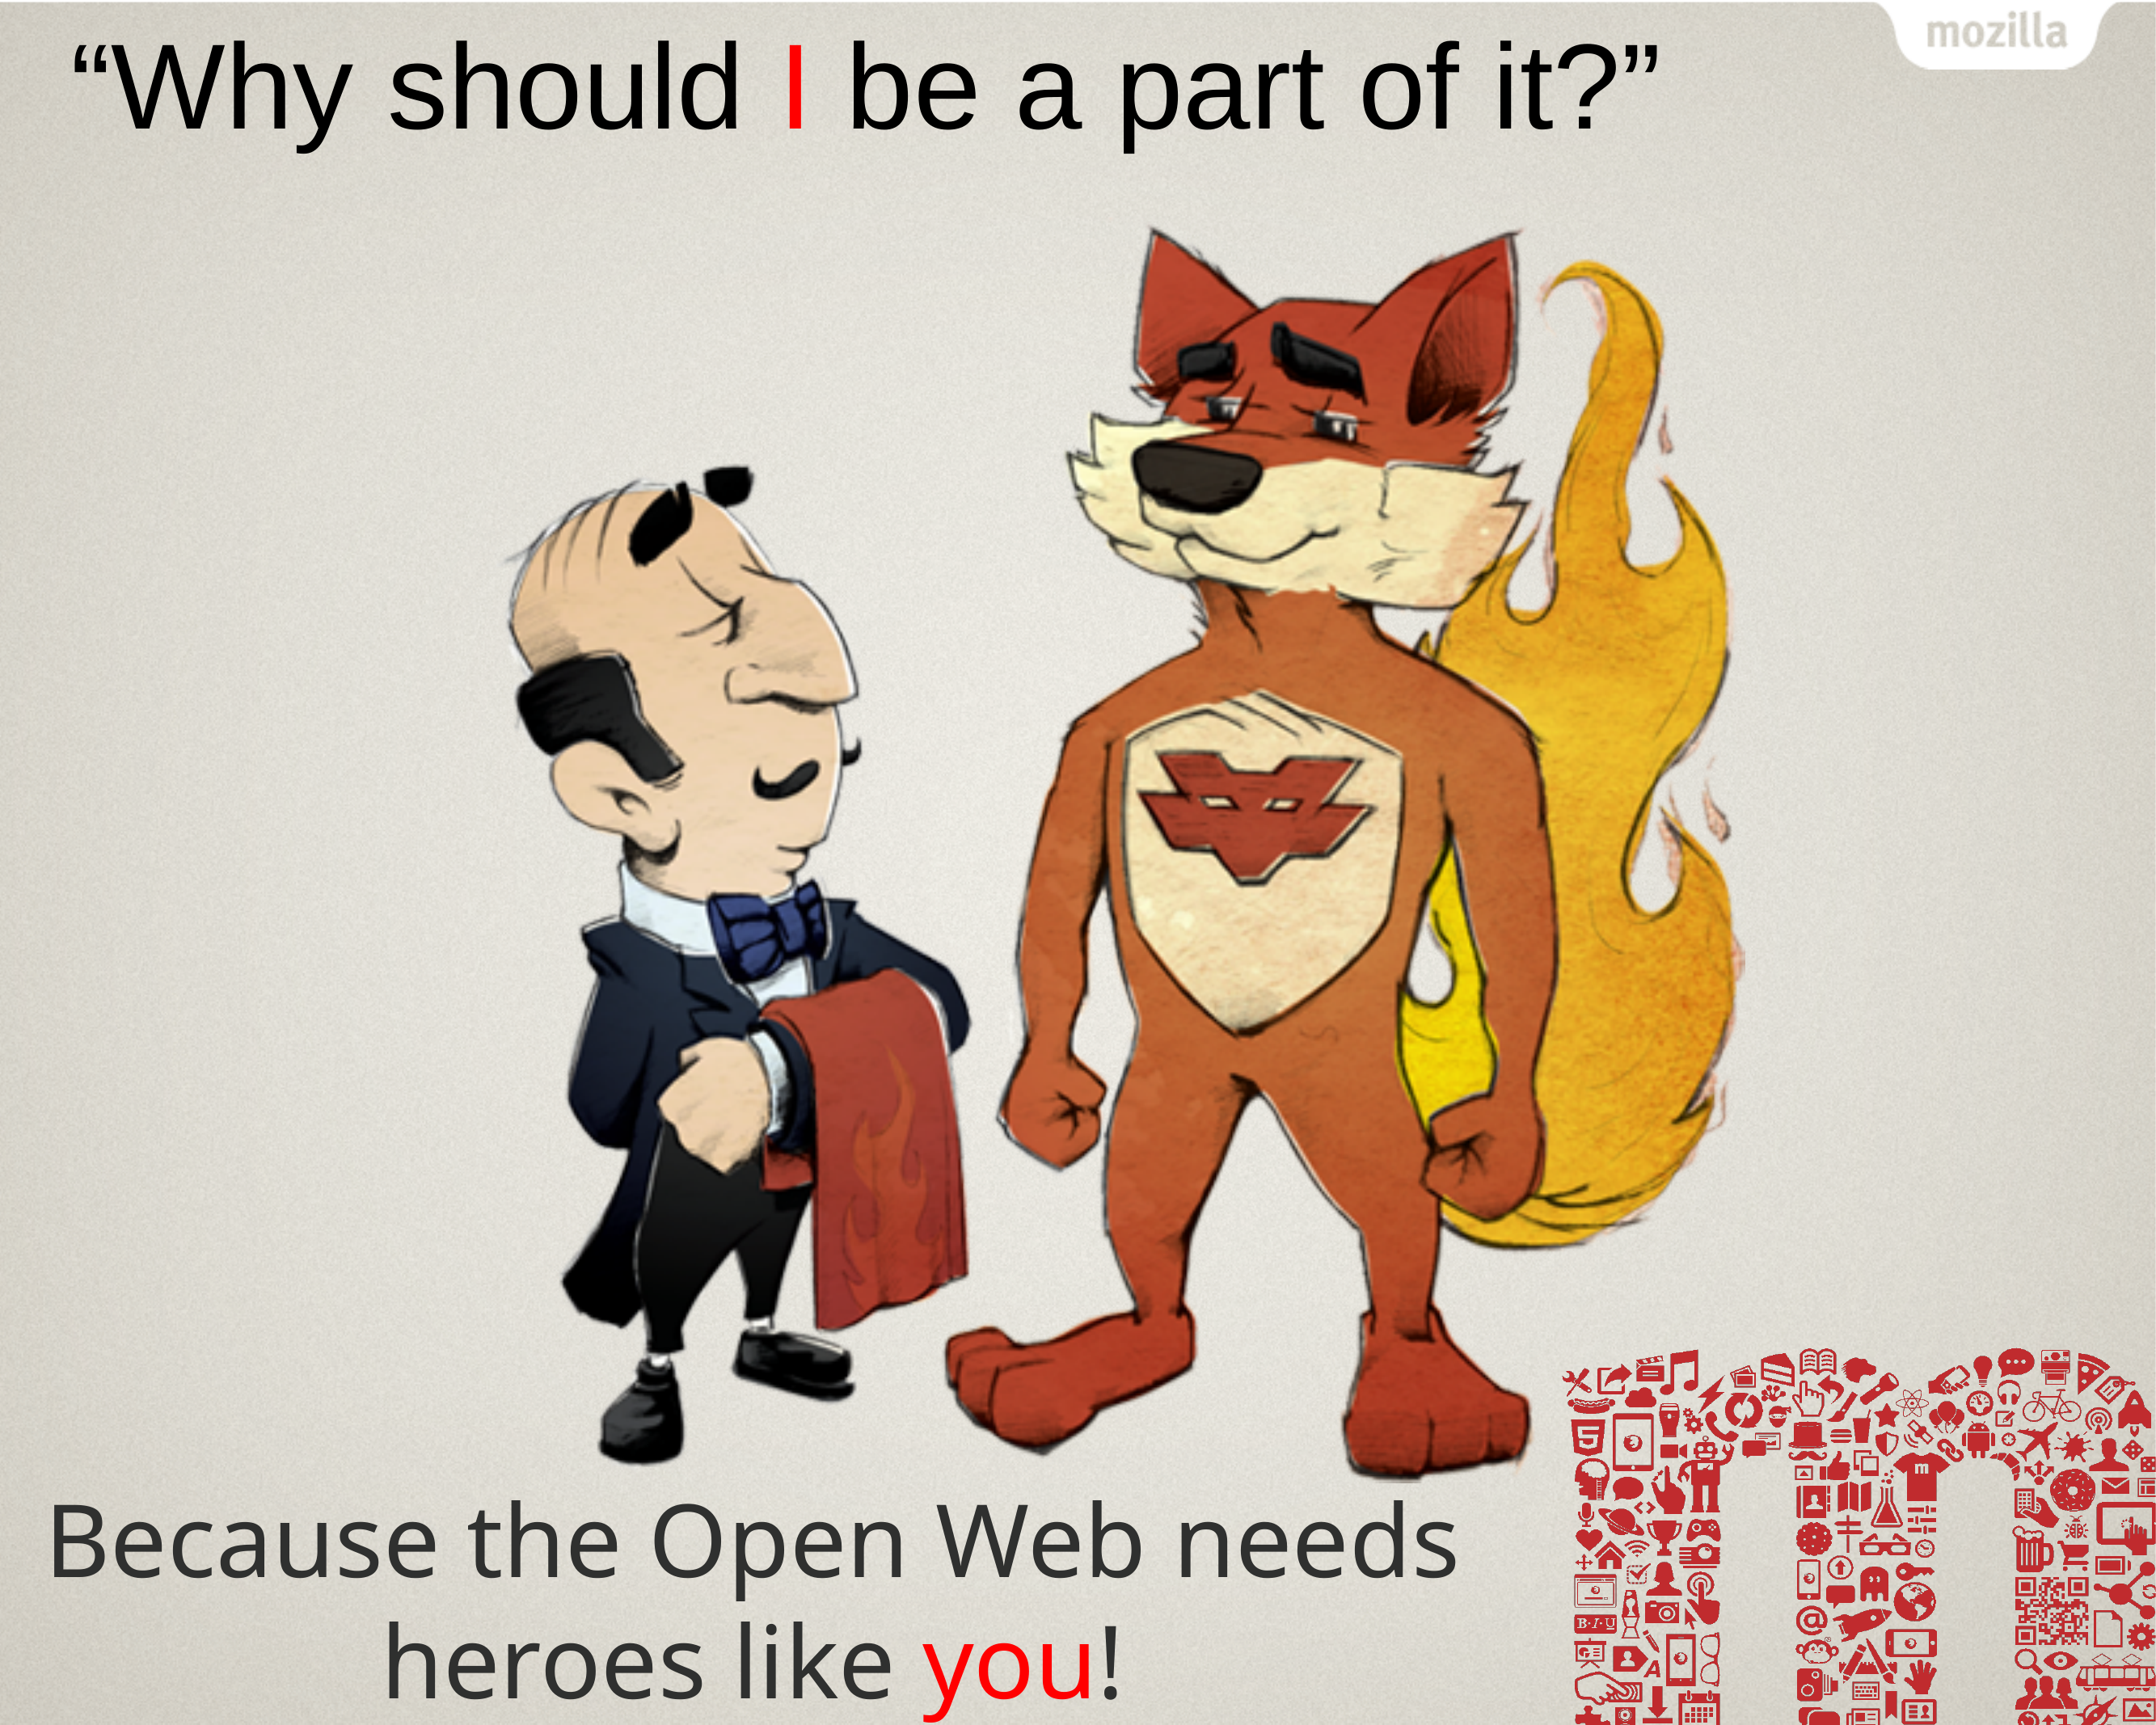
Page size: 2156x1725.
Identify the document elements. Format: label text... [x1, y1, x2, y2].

text_box Because the Open Web needs heroes like you! [11, 1482, 1495, 1713]
picture [0, 0, 2156, 1725]
title “Why should I be a part of it?” [58, 45, 2097, 261]
